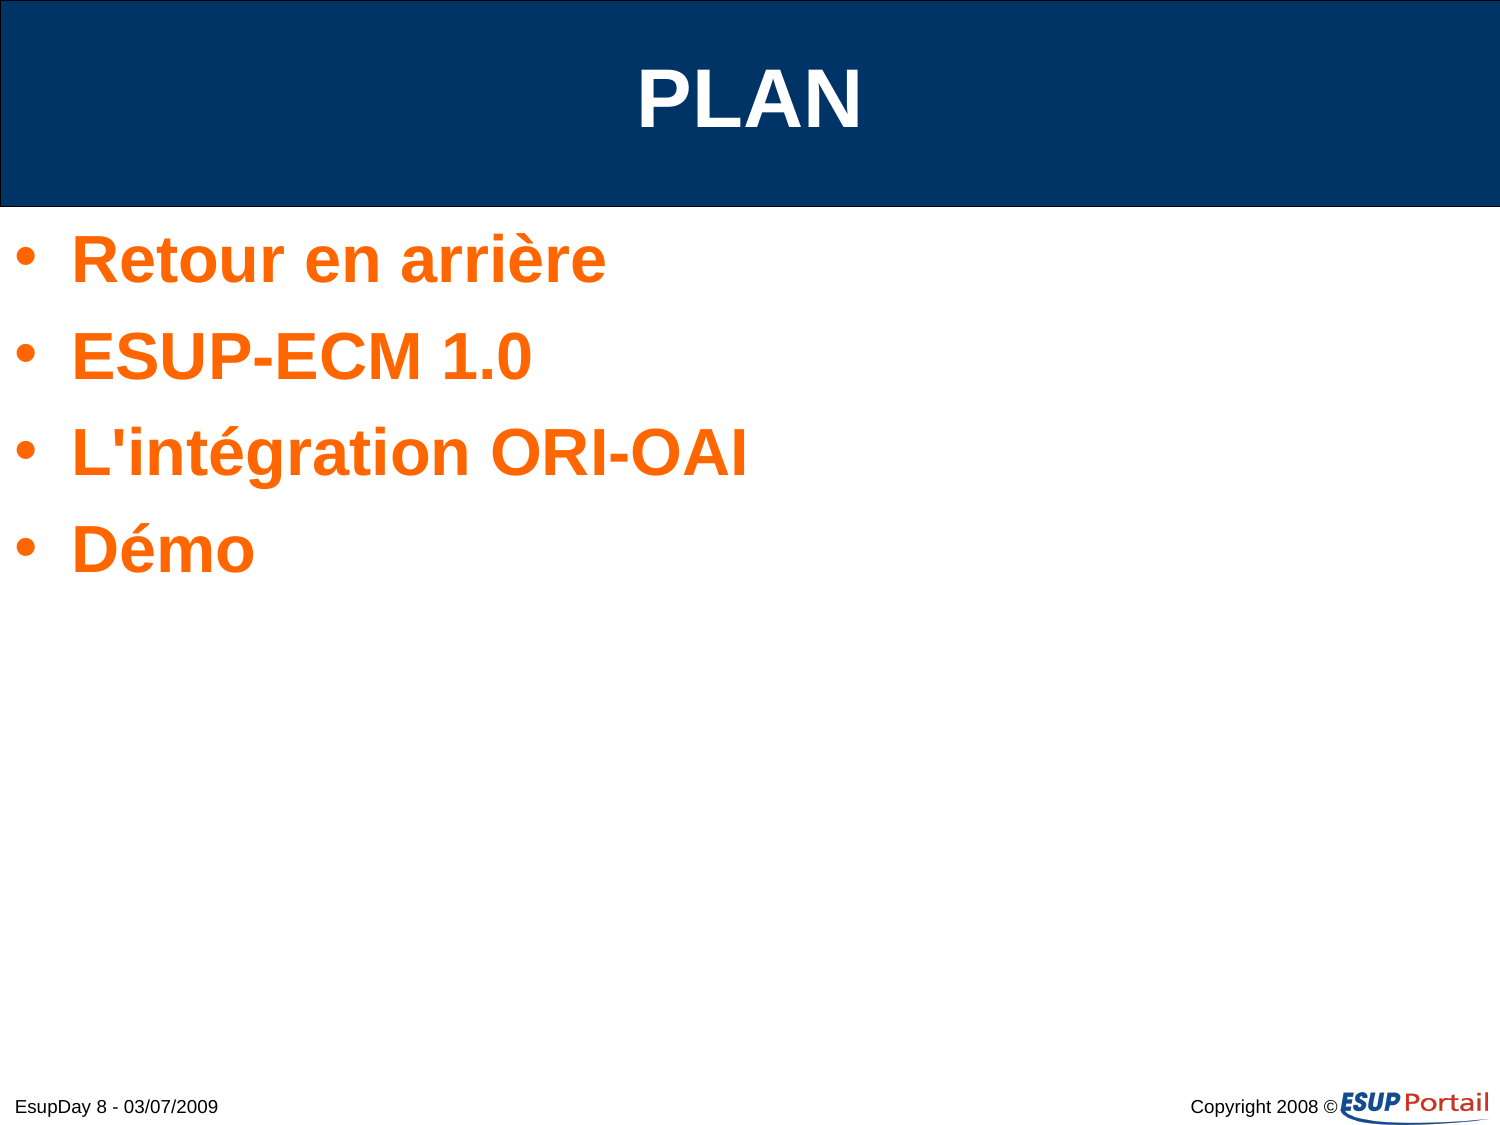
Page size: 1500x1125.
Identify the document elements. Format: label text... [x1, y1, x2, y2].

list Retour en arrière ESUP-ECM 1.0 L'intégration ORI-OAI Démo [0, 208, 1500, 1063]
title PLAN [0, 0, 1500, 208]
picture [1340, 1092, 1489, 1125]
